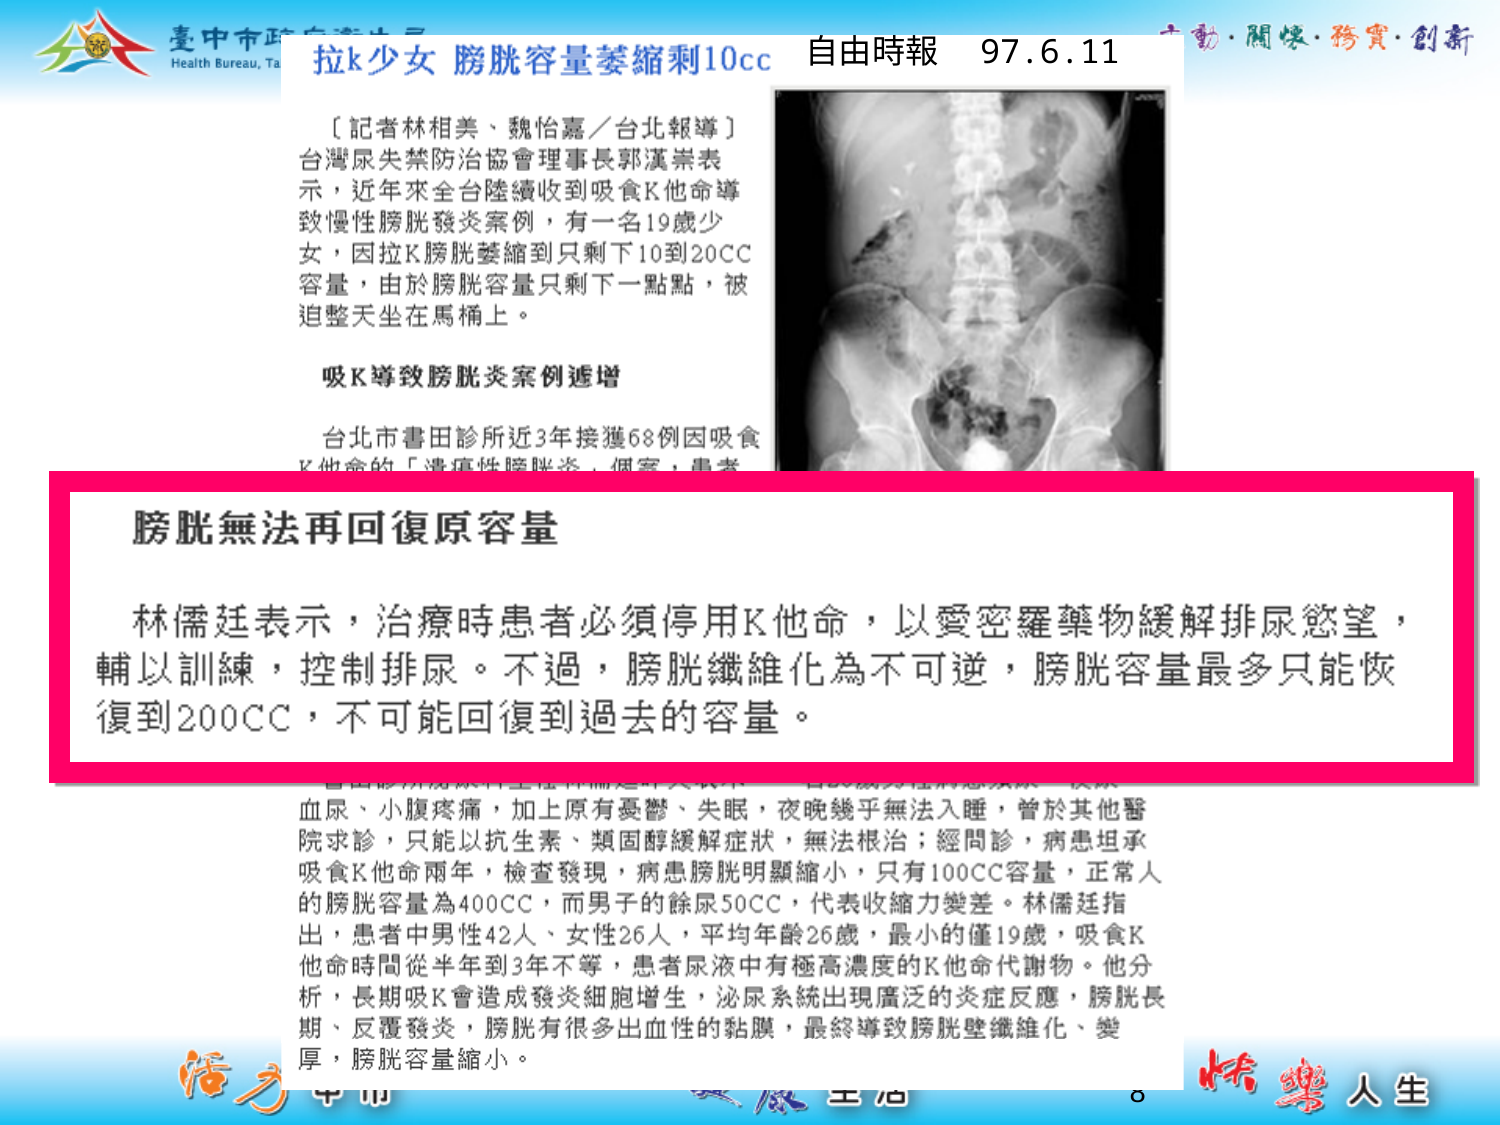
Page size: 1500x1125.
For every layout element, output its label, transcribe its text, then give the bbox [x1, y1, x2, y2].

picture [69, 492, 1454, 762]
text_box 自由時報 97.6.11 [791, 31, 1135, 78]
text_box [1114, 1065, 1465, 1112]
picture [281, 787, 1184, 1090]
picture [281, 35, 1184, 471]
